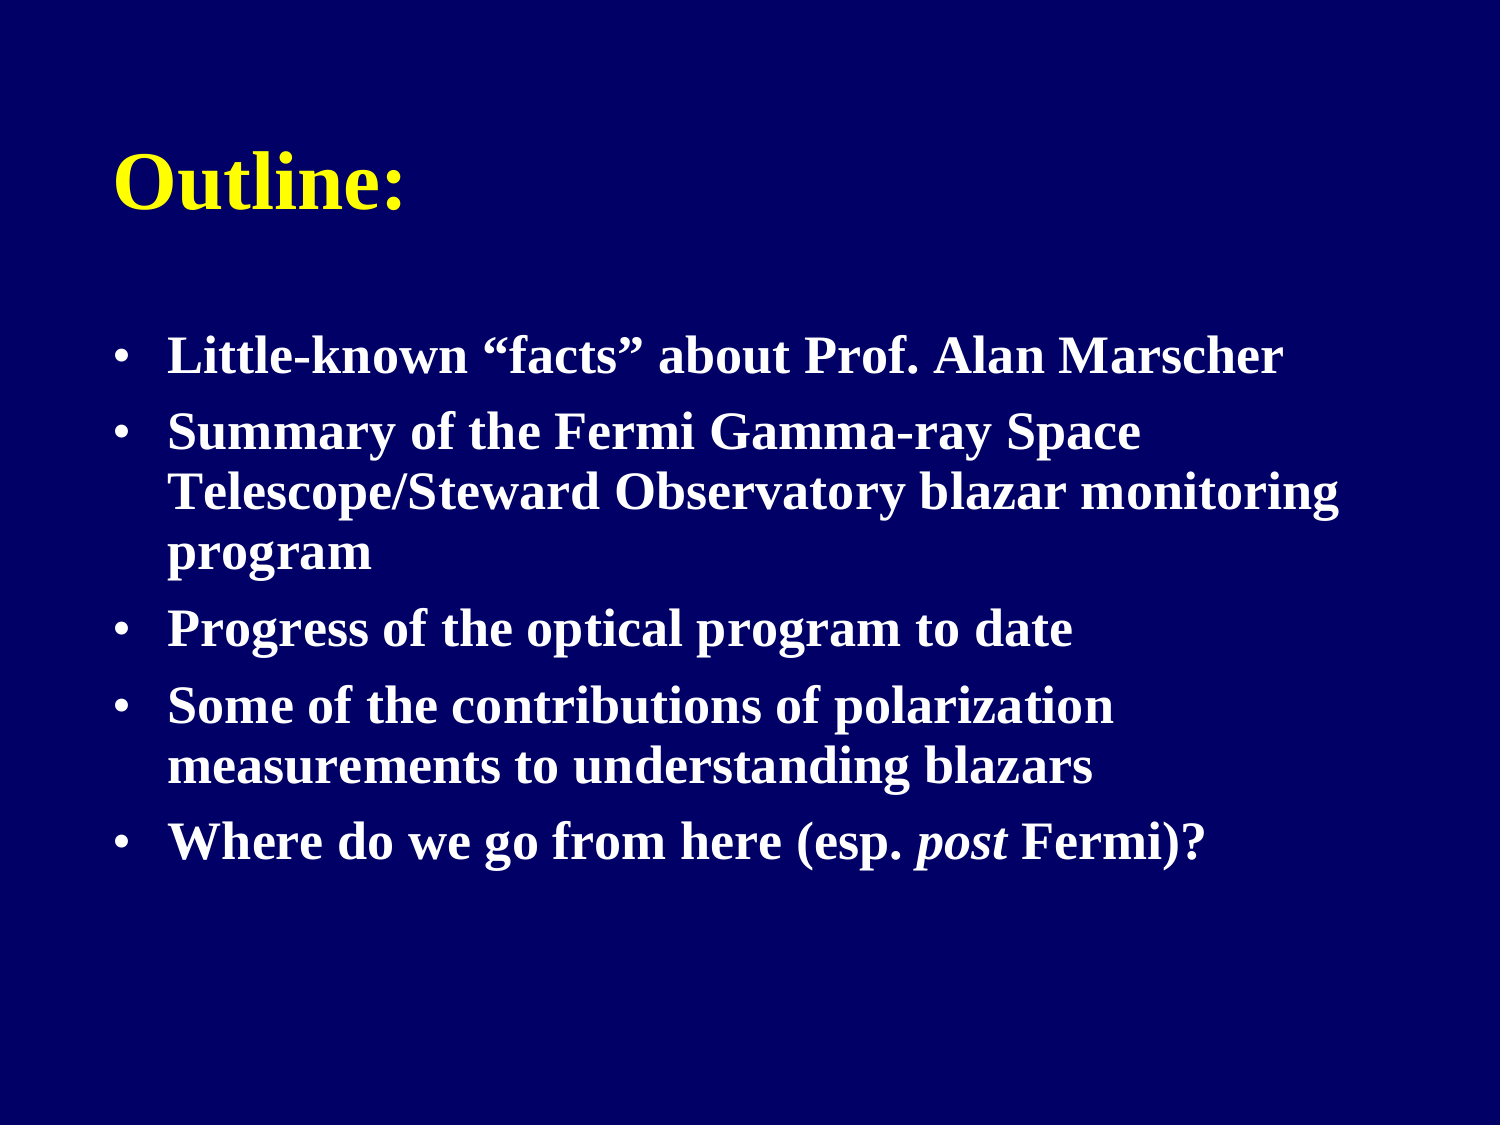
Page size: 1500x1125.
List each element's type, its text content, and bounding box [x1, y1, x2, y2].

list Little-known “facts” about Prof. Alan Marscher Summary of the Fermi Gamma-ray Space Telescope/Steward Observatory blazar monitoring program Progress of the optical program to date Some of the contributions of polarization measurements to understanding blazars Where do we go from here (esp. post Fermi)? [112, 324, 1387, 978]
title Outline: [112, 99, 1387, 287]
